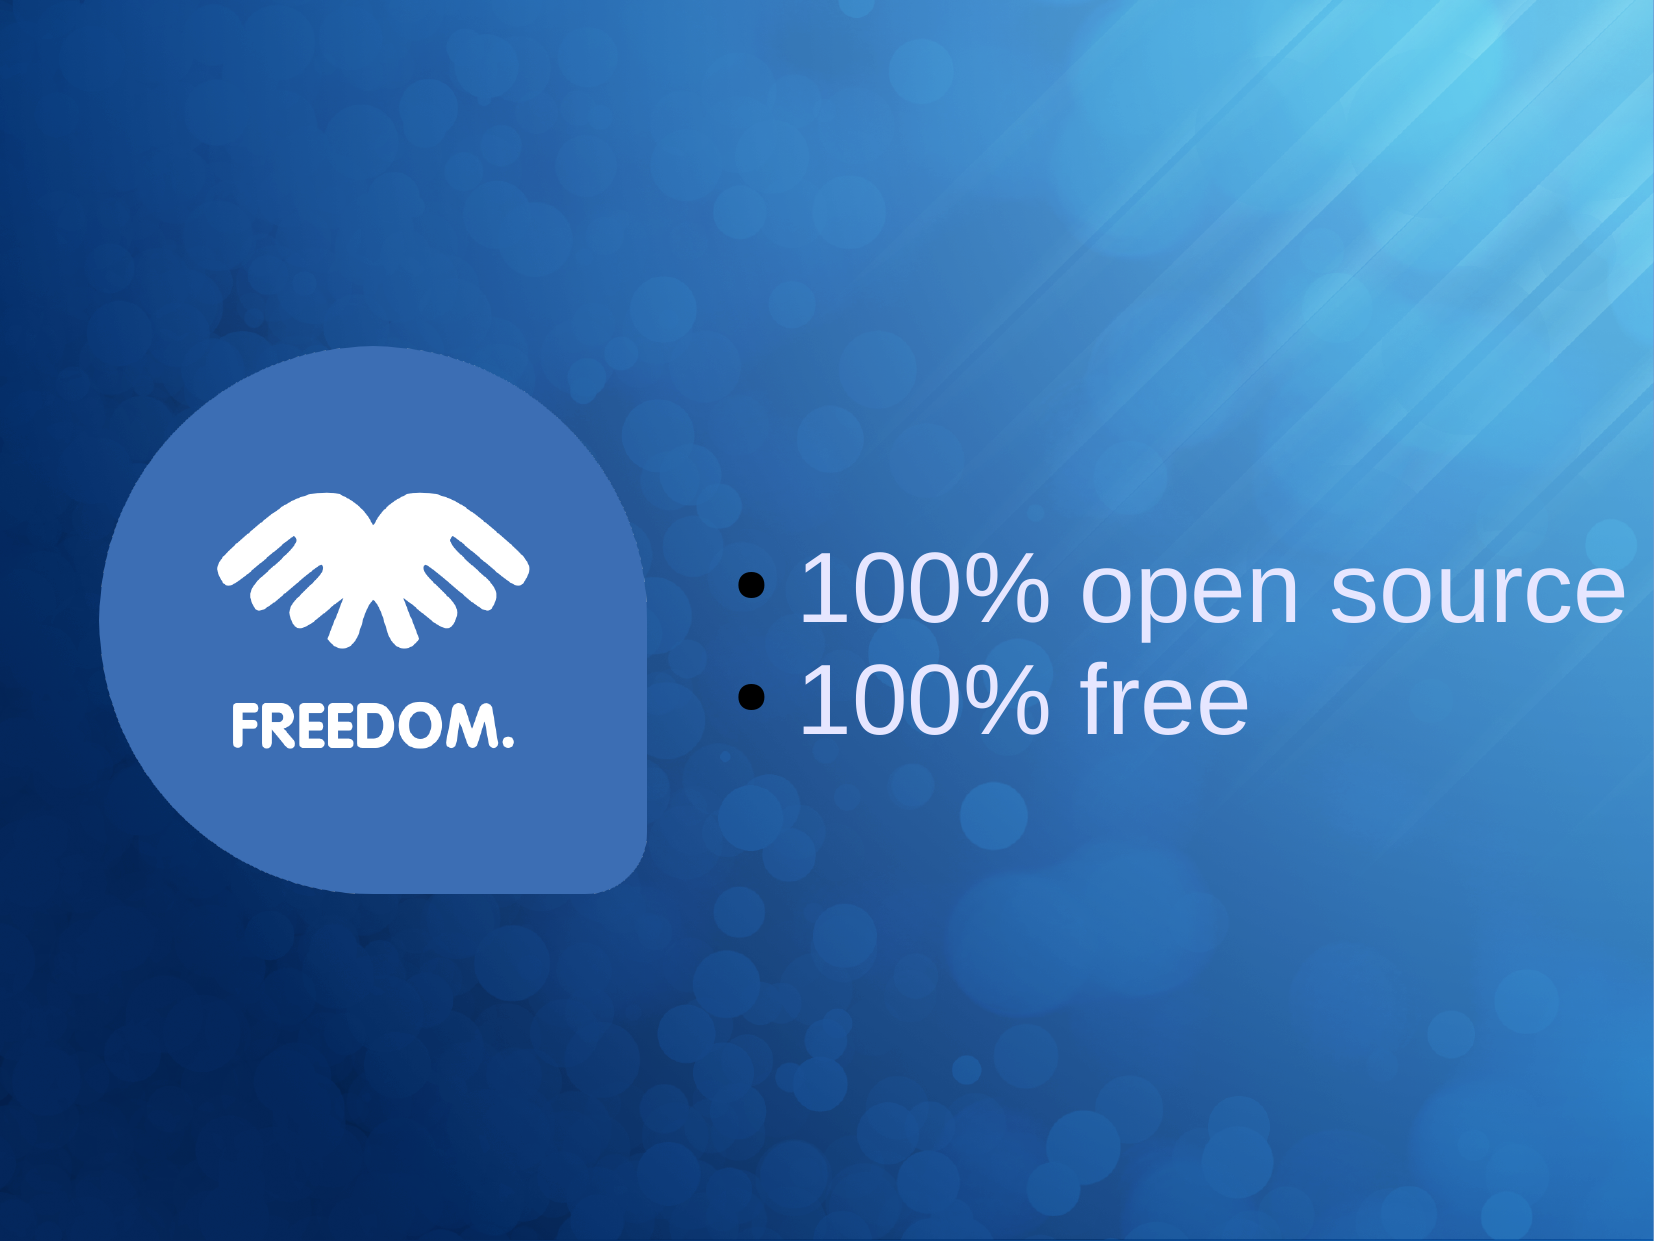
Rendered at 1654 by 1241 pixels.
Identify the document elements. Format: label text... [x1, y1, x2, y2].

text_box 100% open source 100% free [450, 75, 1654, 989]
picture [0, 0, 1654, 1241]
